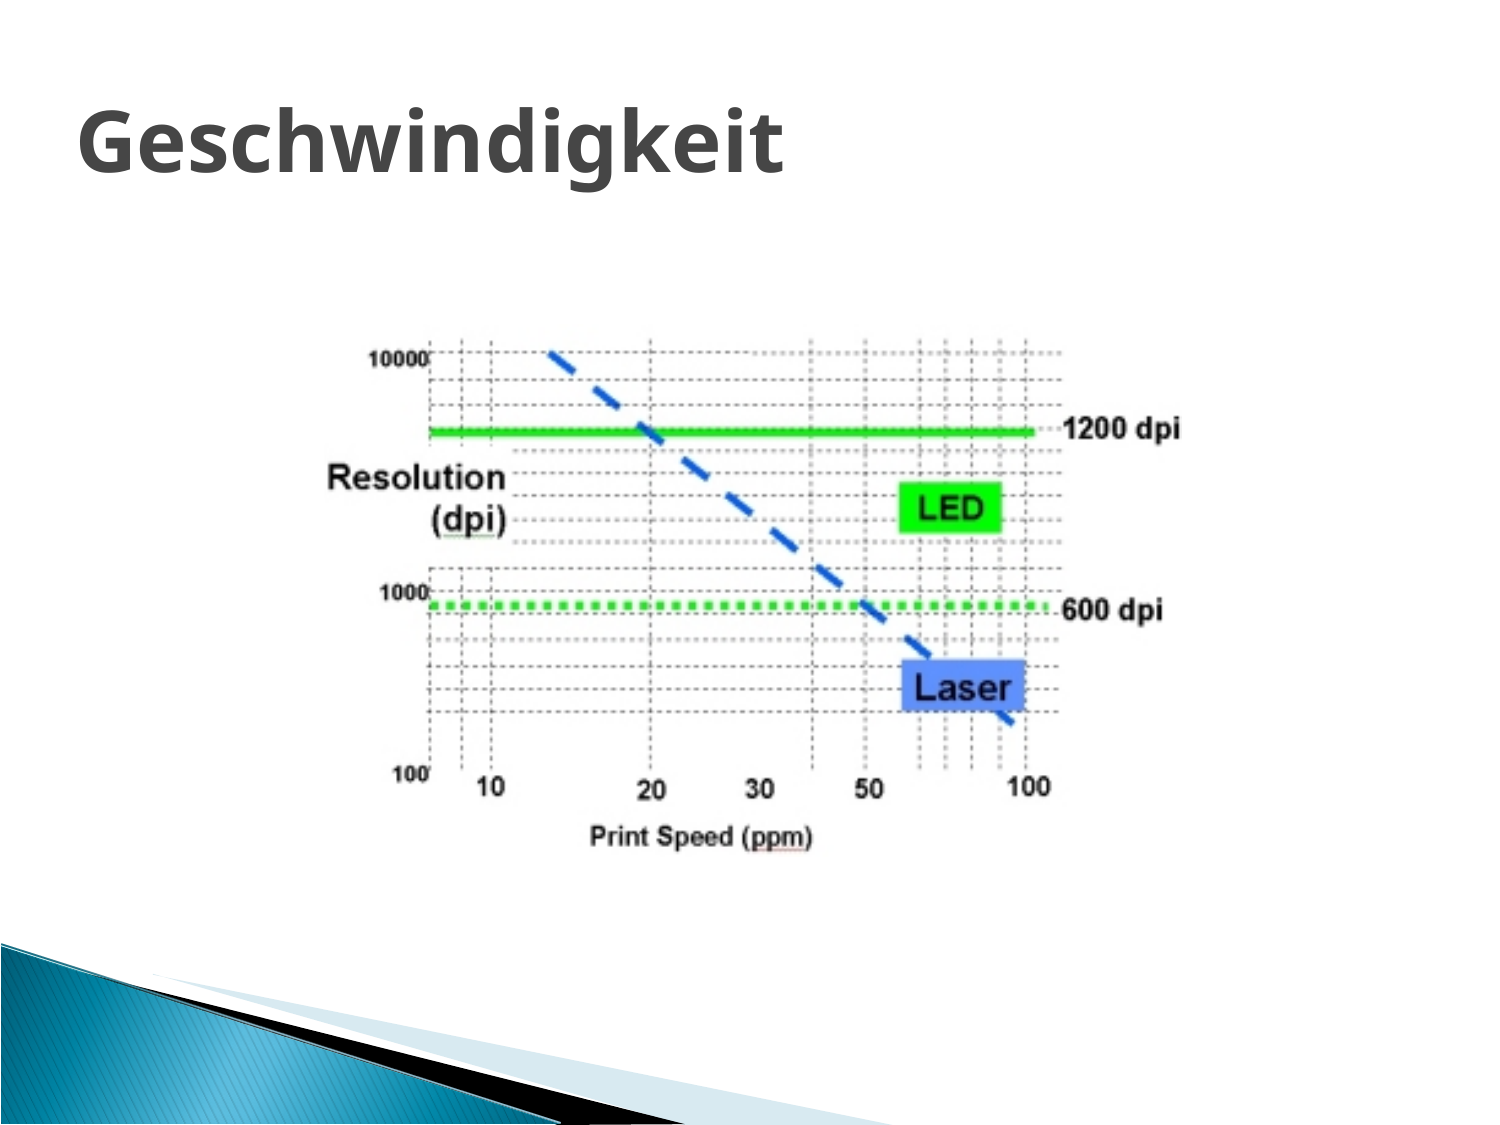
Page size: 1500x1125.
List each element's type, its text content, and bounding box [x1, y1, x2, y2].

picture [324, 324, 1182, 857]
title Geschwindigkeit [75, 28, 1426, 250]
picture [0, 942, 562, 1125]
